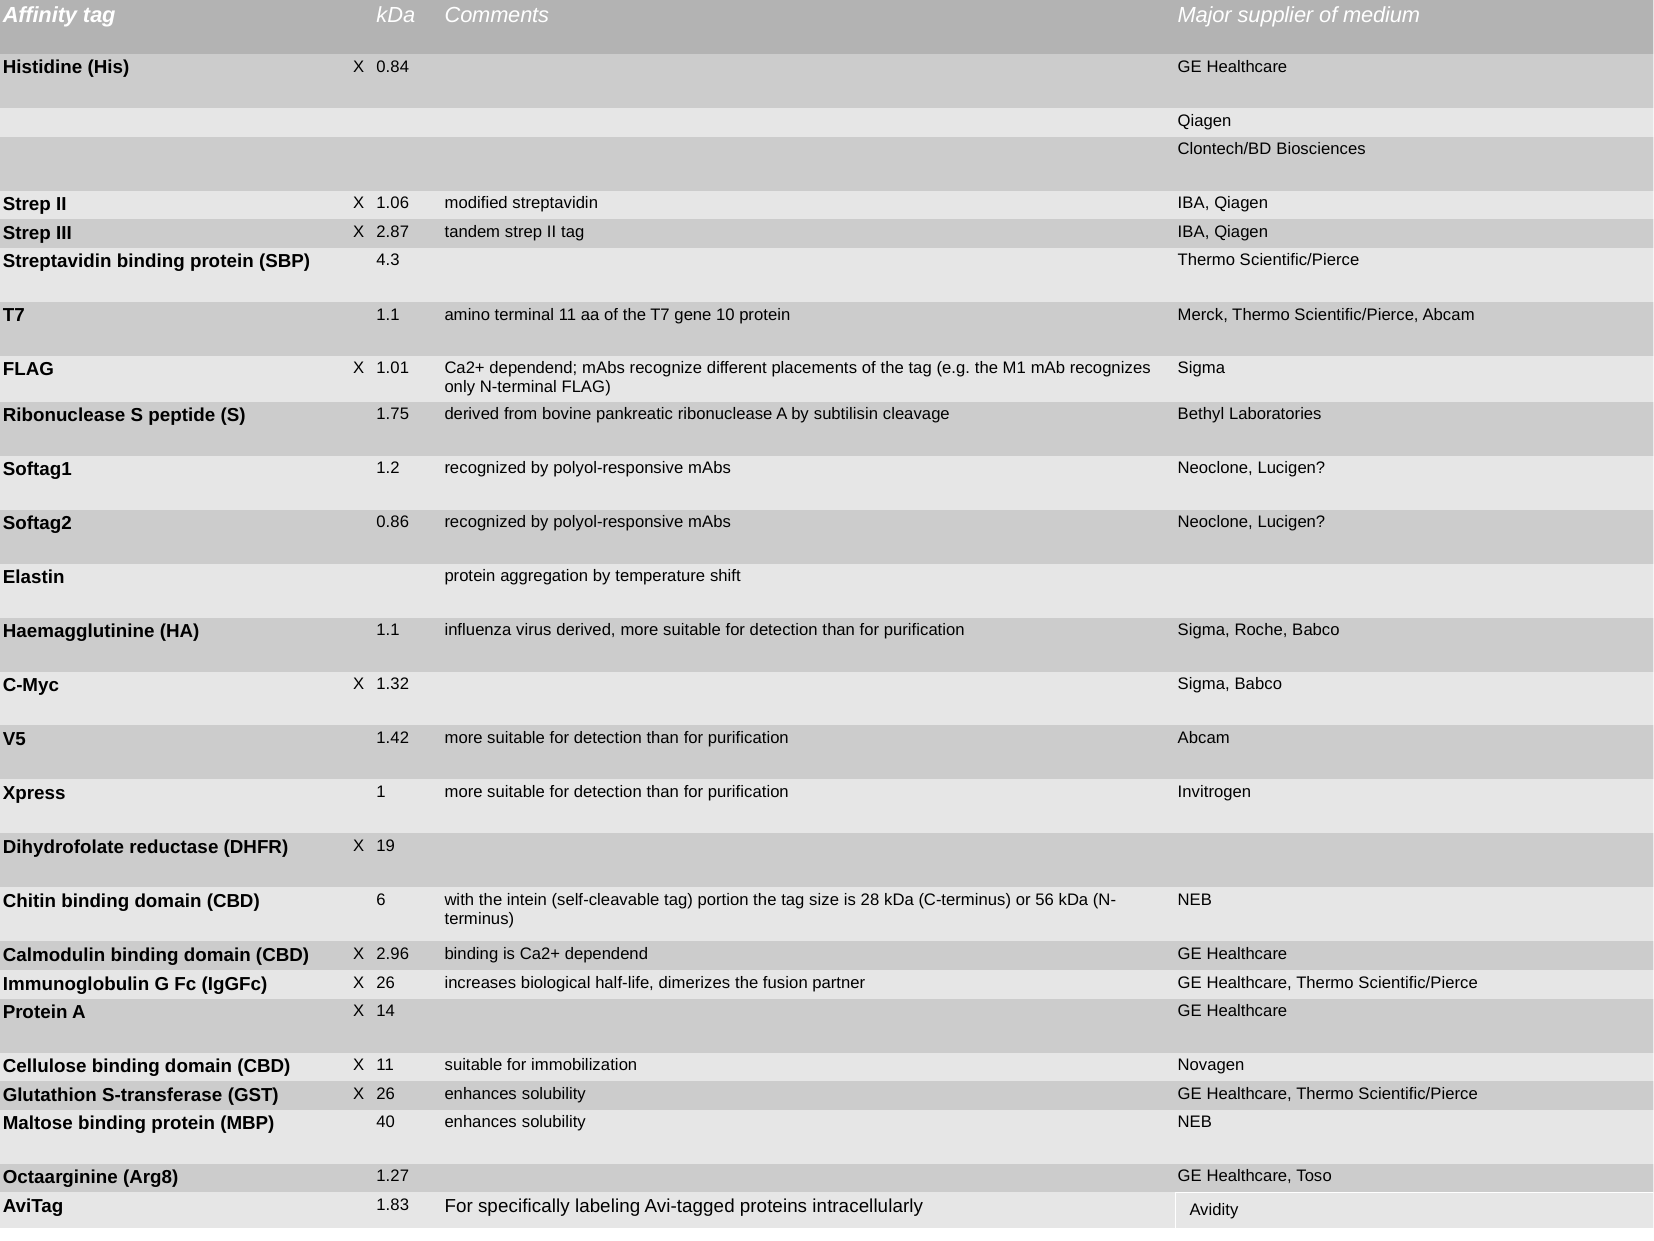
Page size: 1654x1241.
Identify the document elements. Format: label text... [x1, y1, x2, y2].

table_cell GE Healthcare, Toso [1175, 1164, 1654, 1192]
table_cell X [350, 999, 373, 1053]
table_cell [442, 54, 1175, 108]
table_cell Cellulose binding domain (CBD) [0, 1053, 350, 1081]
table_cell X [350, 833, 373, 887]
table_cell [442, 108, 1175, 137]
table_cell GE Healthcare, Thermo Scientific/Pierce [1175, 970, 1654, 999]
table_cell [373, 137, 442, 191]
table_cell 1 [373, 779, 442, 833]
table_cell IBA, Qiagen [1175, 219, 1654, 248]
table_cell enhances solubility [442, 1081, 1175, 1110]
table_cell [350, 456, 373, 510]
table_cell [0, 137, 350, 191]
table_cell more suitable for detection than for purification [442, 725, 1175, 779]
table_cell 1.1 [373, 302, 442, 356]
table_cell [442, 1164, 1175, 1192]
table_cell 1.27 [373, 1164, 442, 1192]
table_cell suitable for immobilization [442, 1053, 1175, 1081]
table_cell Invitrogen [1175, 779, 1654, 833]
table_cell X [350, 970, 373, 999]
table_cell [442, 833, 1175, 887]
table_cell [350, 1110, 373, 1164]
table_cell [350, 564, 373, 618]
table_cell 6 [373, 887, 442, 941]
table_cell [442, 248, 1175, 302]
table_cell Xpress [0, 779, 350, 833]
table_cell [350, 402, 373, 456]
table_cell Histidine (His) [0, 54, 350, 108]
table_cell C-Myc [0, 672, 350, 725]
table_cell 1.32 [373, 672, 442, 725]
table_cell [442, 672, 1175, 725]
table_cell Sigma [1175, 356, 1654, 402]
table_cell Elastin [0, 564, 350, 618]
table_cell [350, 725, 373, 779]
table_cell Ribonuclease S peptide (S) [0, 402, 350, 456]
table_cell more suitable for detection than for purification [442, 779, 1175, 833]
table_cell 2.87 [373, 219, 442, 248]
table_cell [350, 1164, 373, 1192]
table_cell 26 [373, 970, 442, 999]
table_cell derived from bovine pankreatic ribonuclease A by subtilisin cleavage [442, 402, 1175, 456]
table_cell Strep II [0, 191, 350, 219]
table_cell 1.01 [373, 356, 442, 402]
table_cell [350, 1192, 373, 1228]
table_cell [350, 108, 373, 137]
table_cell [0, 108, 350, 137]
table_cell 14 [373, 999, 442, 1053]
table_cell X [350, 54, 373, 108]
table_cell Strep III [0, 219, 350, 248]
table_cell Avidity [1176, 1193, 1653, 1228]
table_cell Haemagglutinine (HA) [0, 618, 350, 672]
table_cell Streptavidin binding protein (SBP) [0, 248, 350, 302]
table_cell Novagen [1175, 1053, 1654, 1081]
table_cell X [350, 672, 373, 725]
table_cell [350, 510, 373, 564]
table_cell 1.83 [373, 1192, 442, 1228]
table_cell X [350, 191, 373, 219]
table_cell Maltose binding protein (MBP) [0, 1110, 350, 1164]
table_cell Octaarginine (Arg8) [0, 1164, 350, 1192]
table_cell Abcam [1175, 725, 1654, 779]
table_cell recognized by polyol-responsive mAbs [442, 510, 1175, 564]
table_cell 0.84 [373, 54, 442, 108]
table_cell recognized by polyol-responsive mAbs [442, 456, 1175, 510]
table_cell Clontech/BD Biosciences [1175, 137, 1654, 191]
table_cell [373, 108, 442, 137]
table_cell [350, 618, 373, 672]
table_cell [350, 887, 373, 941]
table_cell Neoclone, Lucigen? [1175, 510, 1654, 564]
table_cell V5 [0, 725, 350, 779]
table_header Affinity tag [0, 0, 350, 54]
table_cell 1.75 [373, 402, 442, 456]
table_cell binding is Ca2+ dependend [442, 941, 1175, 970]
table_cell [350, 248, 373, 302]
table_cell 2.96 [373, 941, 442, 970]
table_cell X [350, 941, 373, 970]
table_cell amino terminal 11 aa of the T7 gene 10 protein [442, 302, 1175, 356]
table_cell Softag1 [0, 456, 350, 510]
table_cell influenza virus derived, more suitable for detection than for purification [442, 618, 1175, 672]
table_header [350, 0, 373, 54]
table_cell GE Healthcare [1175, 941, 1654, 970]
table_cell 11 [373, 1053, 442, 1081]
table_cell with the intein (self-cleavable tag) portion the tag size is 28 kDa (C-terminus) or 56 kDa (N-terminus) [442, 887, 1175, 941]
table_cell [350, 302, 373, 356]
table_cell [1175, 564, 1654, 618]
table_cell Dihydrofolate reductase (DHFR) [0, 833, 350, 887]
table_cell GE Healthcare, Thermo Scientific/Pierce [1175, 1081, 1654, 1110]
table_cell Merck, Thermo Scientific/Pierce, Abcam [1175, 302, 1654, 356]
table_cell Calmodulin binding domain (CBD) [0, 941, 350, 970]
table_cell 1.42 [373, 725, 442, 779]
table_header kDa [373, 0, 442, 54]
table_cell Ca2+ dependend; mAbs recognize different placements of the tag (e.g. the M1 mAb recognizes only N-terminal FLAG) [442, 356, 1175, 402]
table_cell X [350, 1053, 373, 1081]
table_cell FLAG [0, 356, 350, 402]
table_cell 1.1 [373, 618, 442, 672]
table_cell Qiagen [1175, 108, 1654, 137]
table_cell X [350, 1081, 373, 1110]
table_cell For specifically labeling Avi-tagged proteins intracellularly [442, 1192, 1175, 1228]
table_cell Softag2 [0, 510, 350, 564]
table_cell 1.06 [373, 191, 442, 219]
table_cell tandem strep II tag [442, 219, 1175, 248]
table_cell Thermo Scientific/Pierce [1175, 248, 1654, 302]
table_cell Protein A [0, 999, 350, 1053]
table_cell 19 [373, 833, 442, 887]
table_cell T7 [0, 302, 350, 356]
table_cell modified streptavidin [442, 191, 1175, 219]
table_header Comments [442, 0, 1175, 54]
table_cell 40 [373, 1110, 442, 1164]
table_cell X [350, 219, 373, 248]
table_cell Chitin binding domain (CBD) [0, 887, 350, 941]
table_cell 1.2 [373, 456, 442, 510]
table_cell GE Healthcare [1175, 54, 1654, 108]
table_cell [442, 999, 1175, 1053]
table_cell X [350, 356, 373, 402]
table_cell Sigma, Babco [1175, 672, 1654, 725]
table_cell NEB [1175, 1110, 1654, 1164]
table_cell AviTag [0, 1192, 350, 1228]
table_cell [442, 137, 1175, 191]
table_cell [350, 779, 373, 833]
table_cell GE Healthcare [1175, 999, 1654, 1053]
table_cell IBA, Qiagen [1175, 191, 1654, 219]
table_cell [350, 137, 373, 191]
table_header Major supplier of medium [1175, 0, 1654, 54]
table_cell increases biological half-life, dimerizes the fusion partner [442, 970, 1175, 999]
table_cell 26 [373, 1081, 442, 1110]
table_cell NEB [1175, 887, 1654, 941]
table_cell enhances solubility [442, 1110, 1175, 1164]
table_cell Bethyl Laboratories [1175, 402, 1654, 456]
table_cell Neoclone, Lucigen? [1175, 456, 1654, 510]
table_cell 0.86 [373, 510, 442, 564]
table_cell 4.3 [373, 248, 442, 302]
table_cell protein aggregation by temperature shift [442, 564, 1175, 618]
table_cell Glutathion S-transferase (GST) [0, 1081, 350, 1110]
table_cell Sigma, Roche, Babco [1175, 618, 1654, 672]
table_cell Immunoglobulin G Fc (IgGFc) [0, 970, 350, 999]
table_cell [1175, 833, 1654, 887]
table_cell [373, 564, 442, 618]
